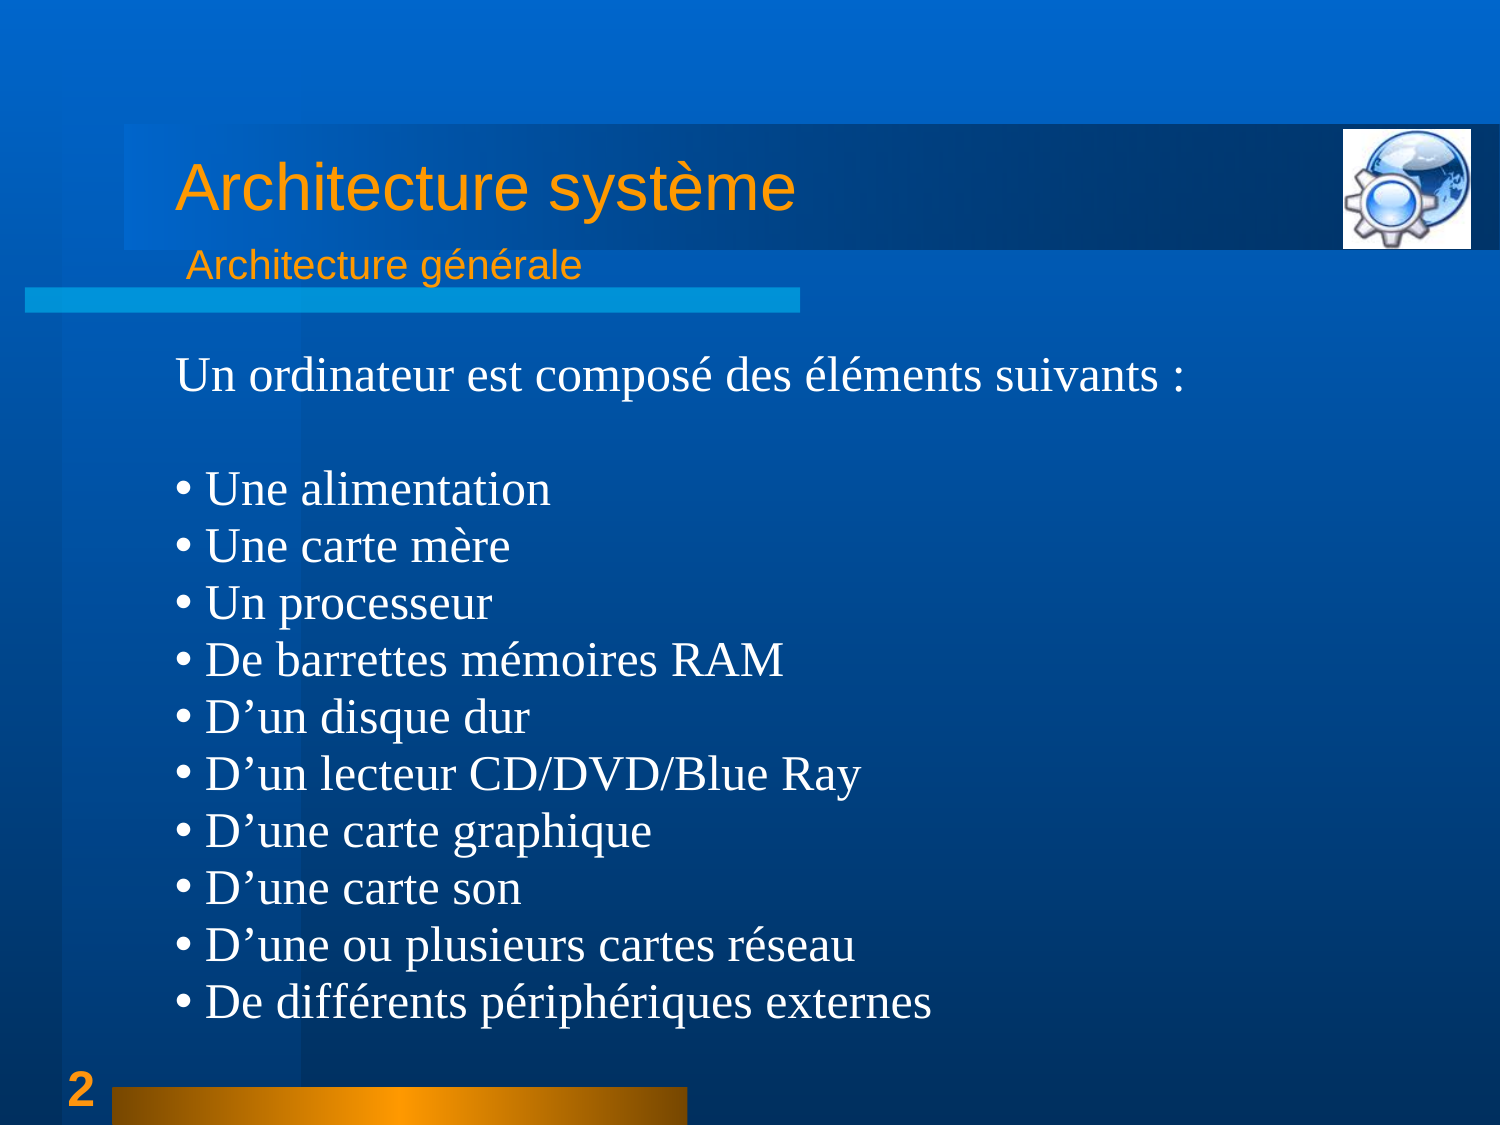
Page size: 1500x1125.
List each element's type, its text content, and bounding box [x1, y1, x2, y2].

text_box Un ordinateur est composé des éléments suivants : Une alimentation Une carte mère Un processeur De barrettes mémoires RAM D’un disque dur D’un lecteur CD/DVD/Blue Ray D’une carte graphique D’une carte son D’une ou plusieurs cartes réseau De différents périphériques externes [160, 338, 1388, 1095]
text_box Architecture système [160, 141, 1354, 234]
picture [1343, 129, 1471, 249]
text_box Architecture générale [171, 233, 1365, 297]
